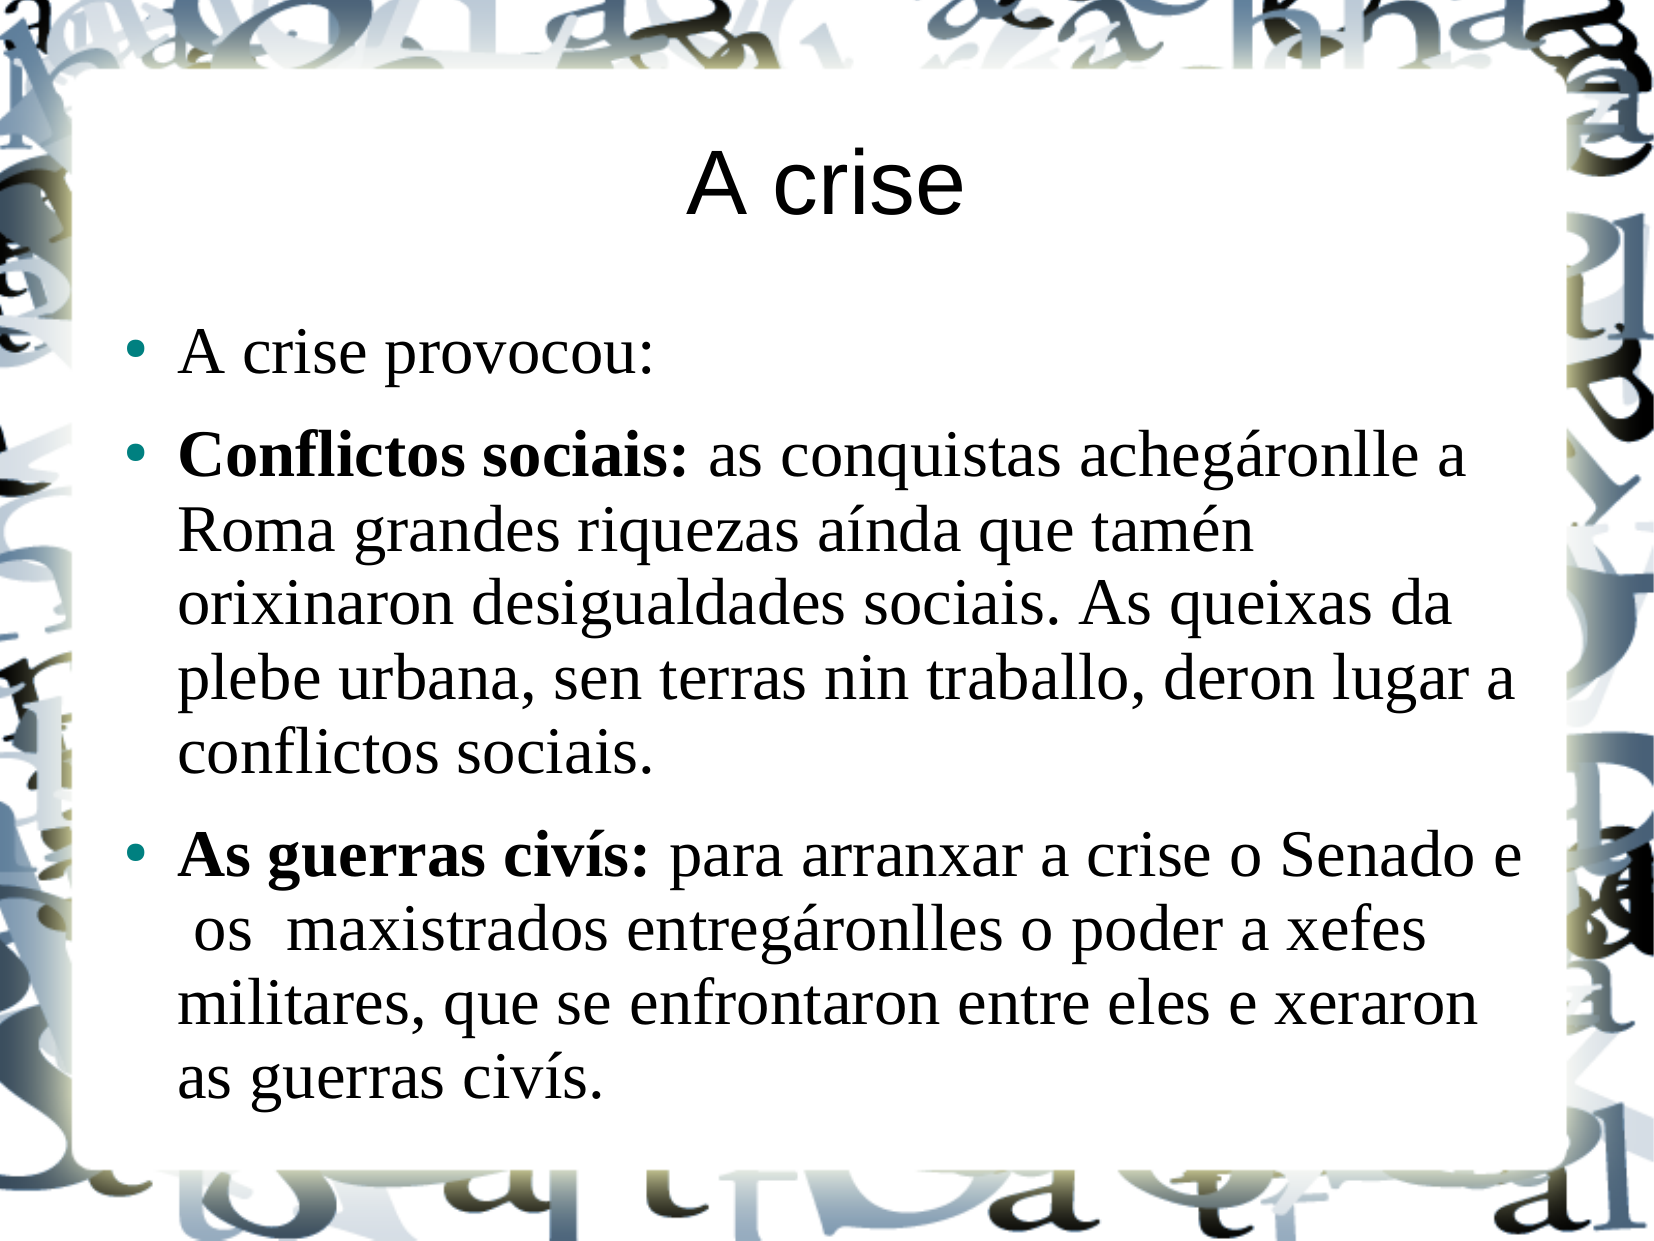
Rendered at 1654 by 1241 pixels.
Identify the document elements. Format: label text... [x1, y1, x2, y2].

picture [0, 0, 1654, 1241]
title A crise [82, 78, 1571, 287]
list A crise provocou: Conflictos sociais: as conquistas achegáronlle a Roma grandes riquezas aínda que tamén orixinaron desigualdades sociais. As queixas da plebe urbana, sen terras nin traballo, deron lugar a conflictos sociais. As guerras civís: para arranxar a crise o Senado e os maxistrados entregáronlles o poder a xefes militares, que se enfrontaron entre eles e xeraron as guerras civís. [106, 313, 1530, 1133]
